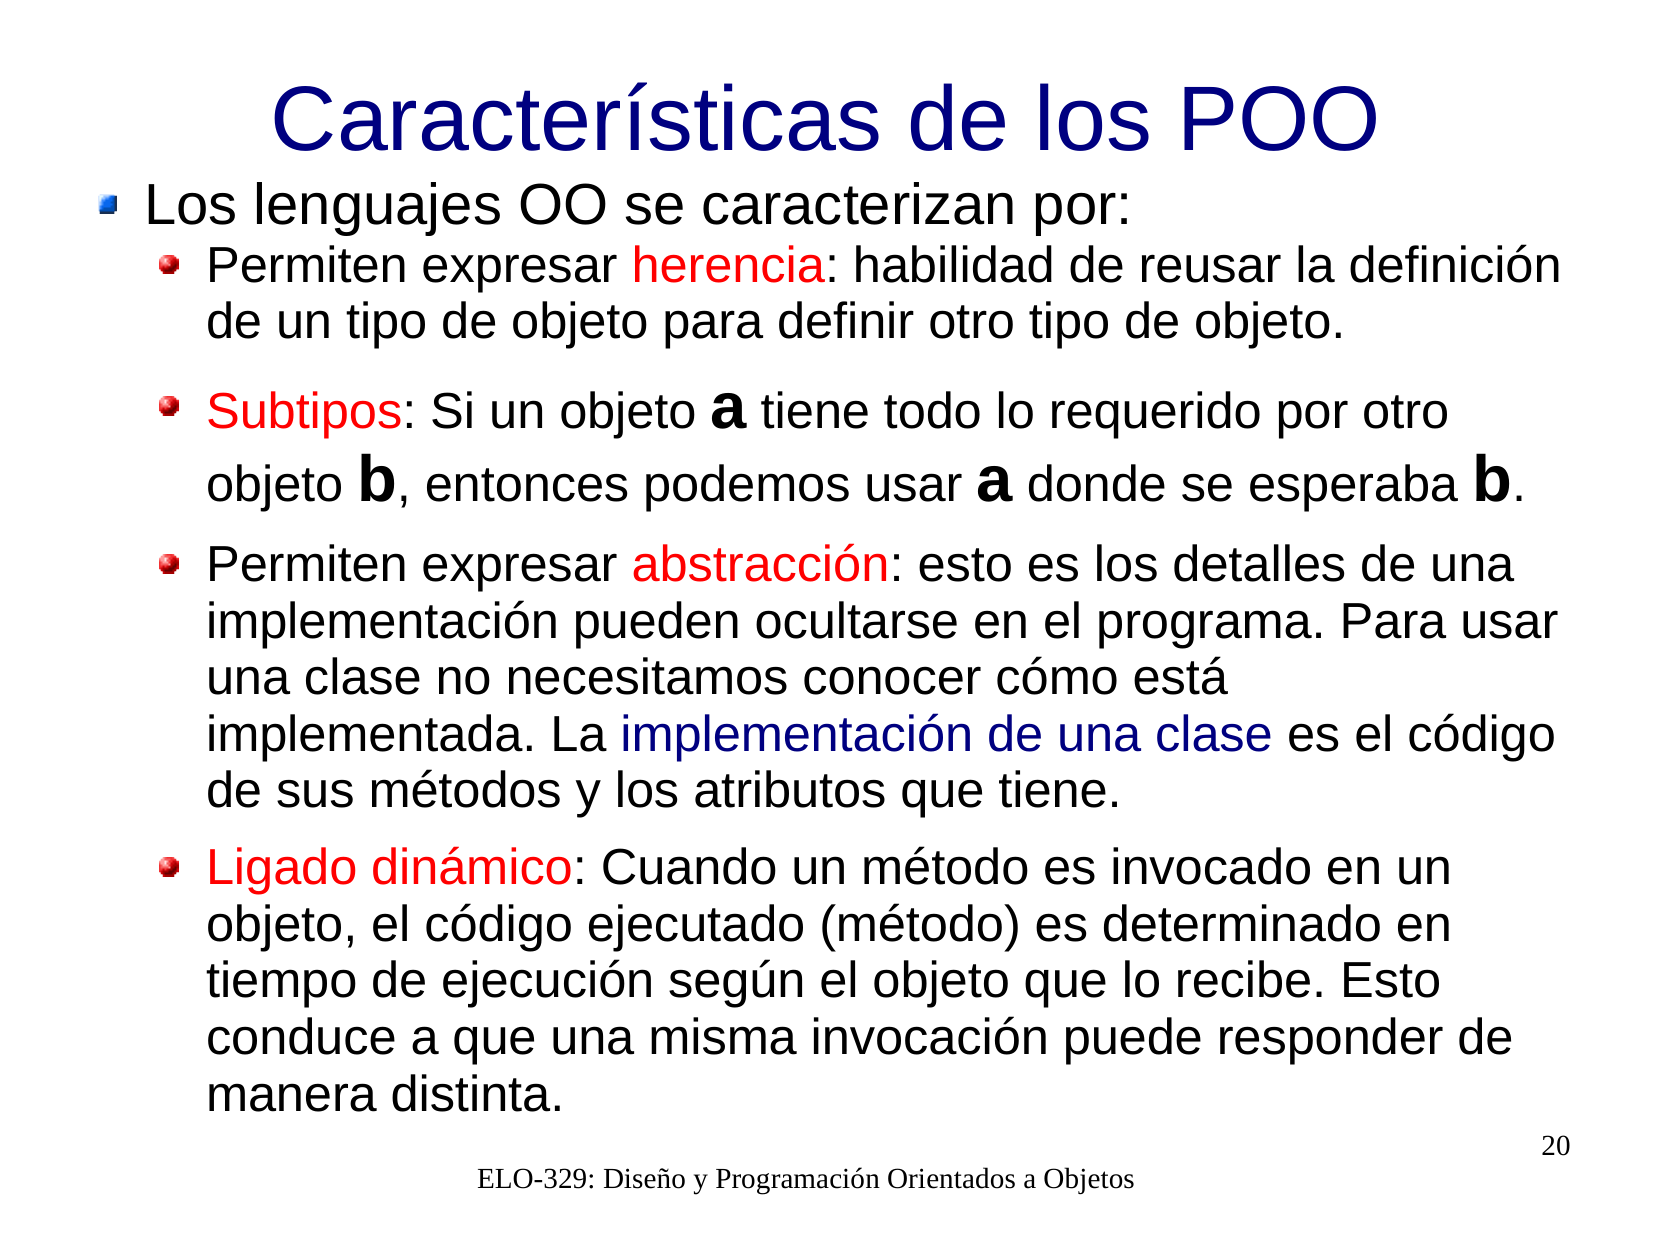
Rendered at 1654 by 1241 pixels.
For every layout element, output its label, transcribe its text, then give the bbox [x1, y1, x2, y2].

title Características de los POO [82, 49, 1571, 171]
list Los lenguajes OO se caracterizan por: Permiten expresar herencia: habilidad de reusar la definición de un tipo de objeto para definir otro tipo de objeto. Subtipos: Si un objeto a tiene todo lo requerido por otro objeto b, entonces podemos usar a donde se esperaba b. Permiten expresar abstracción: esto es los detalles de una implementación pueden ocultarse en el programa. Para usar una clase no necesitamos conocer cómo está implementada. La implementación de una clase es el código de sus métodos y los atributos que tiene. Ligado dinámico: Cuando un método es invocado en un objeto, el código ejecutado (método) es determinado en tiempo de ejecución según el objeto que lo recibe. Esto conduce a que una misma invocación puede responder de manera distinta. [82, 171, 1571, 1126]
